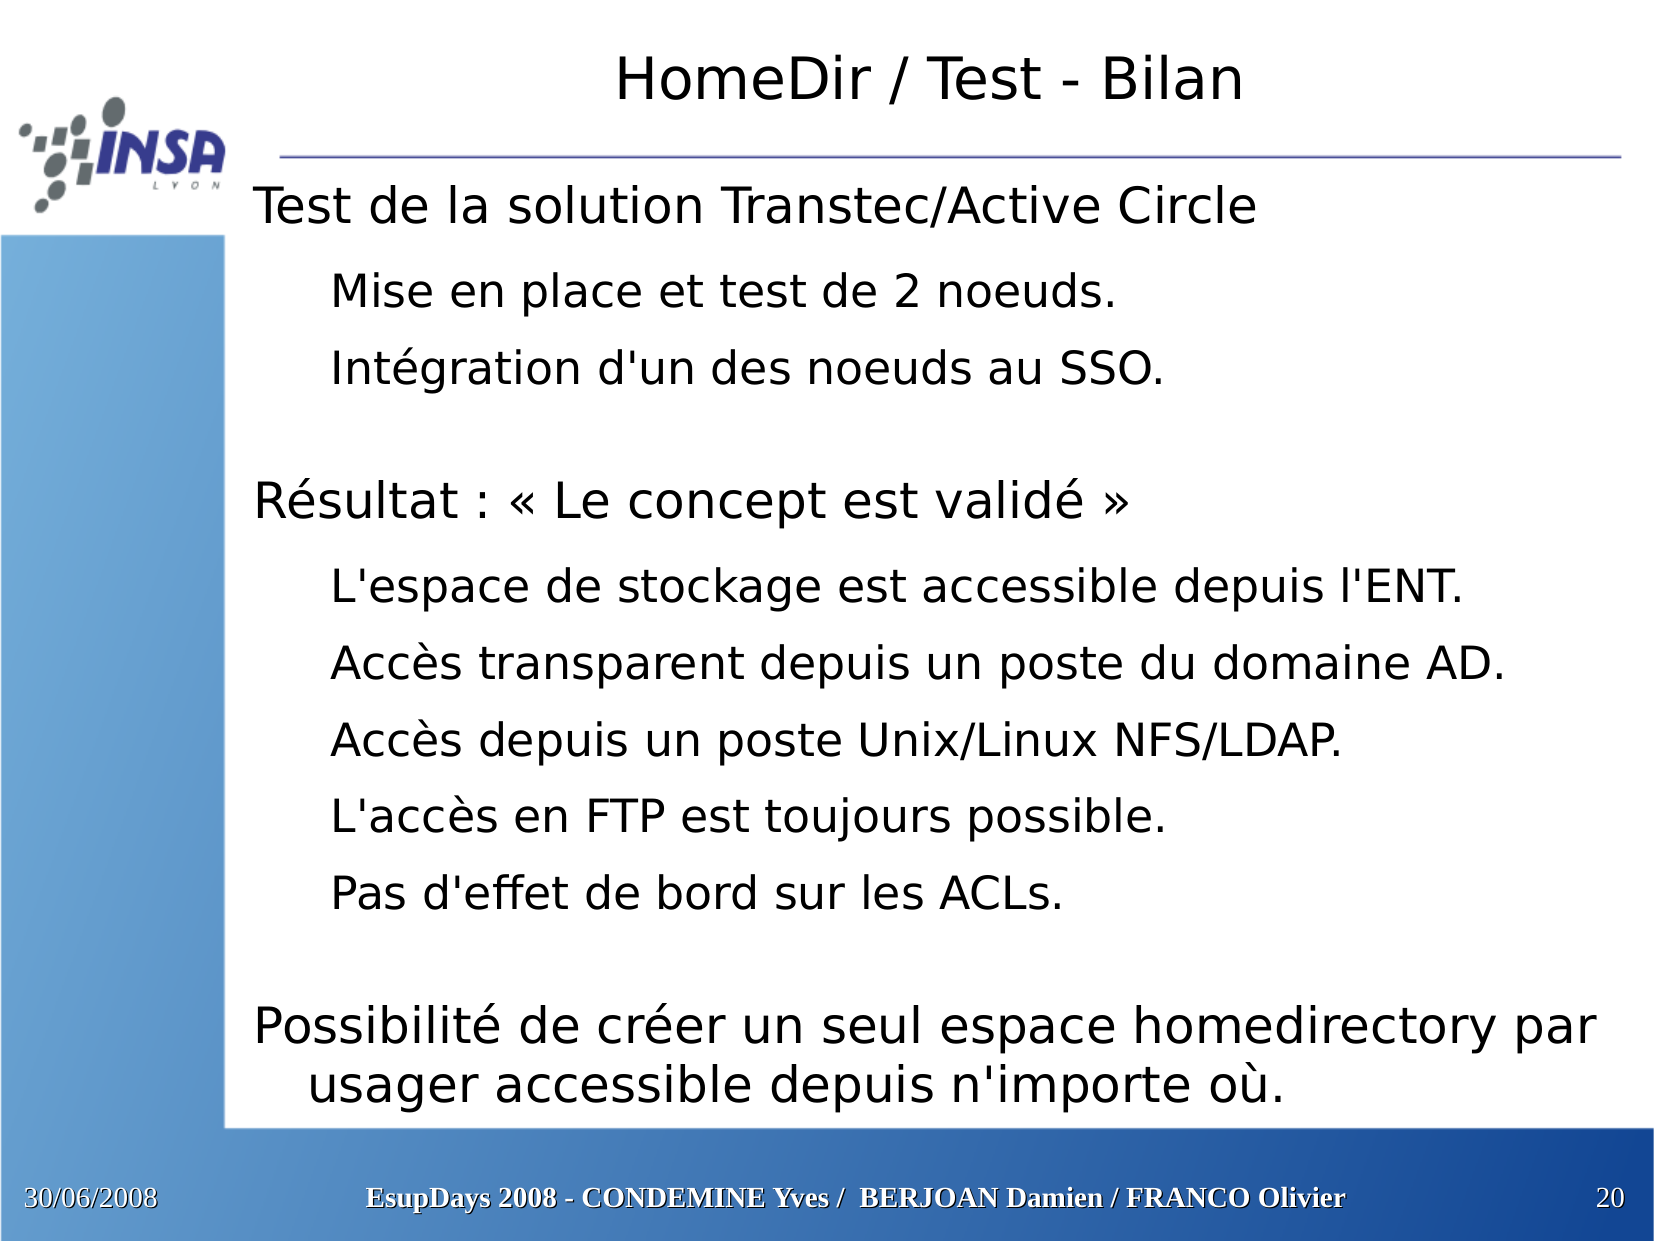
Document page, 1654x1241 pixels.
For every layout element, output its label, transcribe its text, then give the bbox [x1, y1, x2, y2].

picture [0, 0, 1654, 1241]
list Test de la solution Transtec/Active Circle Mise en place et test de 2 noeuds. Intégration d'un des noeuds au SSO. Résultat : « Le concept est validé » L'espace de stockage est accessible depuis l'ENT. Accès transparent depuis un poste du domaine AD. Accès depuis un poste Unix/Linux NFS/LDAP. L'accès en FTP est toujours possible. Pas d'effet de bord sur les ACLs. Possibilité de créer un seul espace homedirectory par usager accessible depuis n'importe où. [236, 177, 1625, 1173]
title HomeDir / Test - Bilan [236, 19, 1625, 141]
